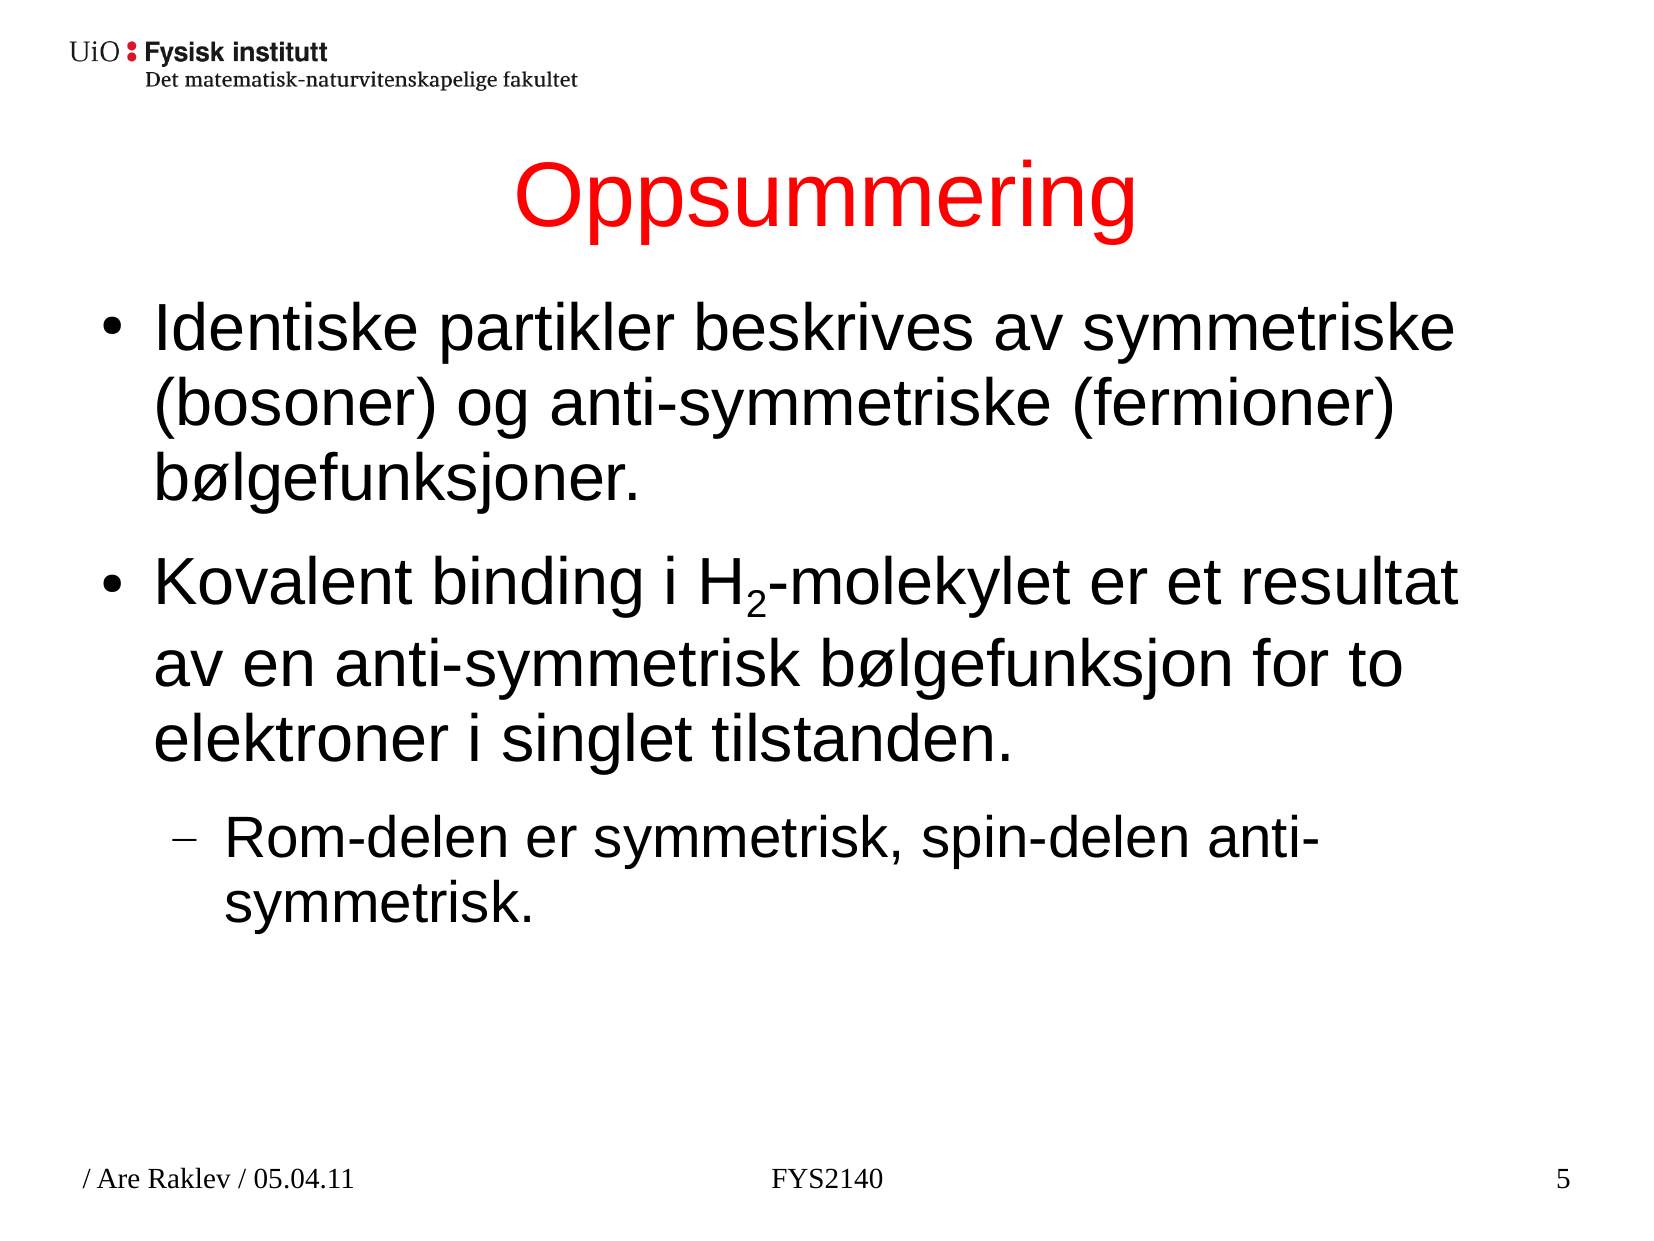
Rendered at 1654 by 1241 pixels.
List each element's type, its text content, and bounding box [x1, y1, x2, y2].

picture [68, 37, 581, 93]
title Oppsummering [82, 90, 1571, 298]
list Identiske partikler beskrives av symmetriske (bosoner) og anti-symmetriske (fermioner) bølgefunksjoner. Kovalent binding i H2-molekylet er et resultat av en anti-symmetrisk bølgefunksjon for to elektroner i singlet tilstanden. Rom-delen er symmetrisk, spin-delen anti-symmetrisk. [82, 290, 1538, 1094]
